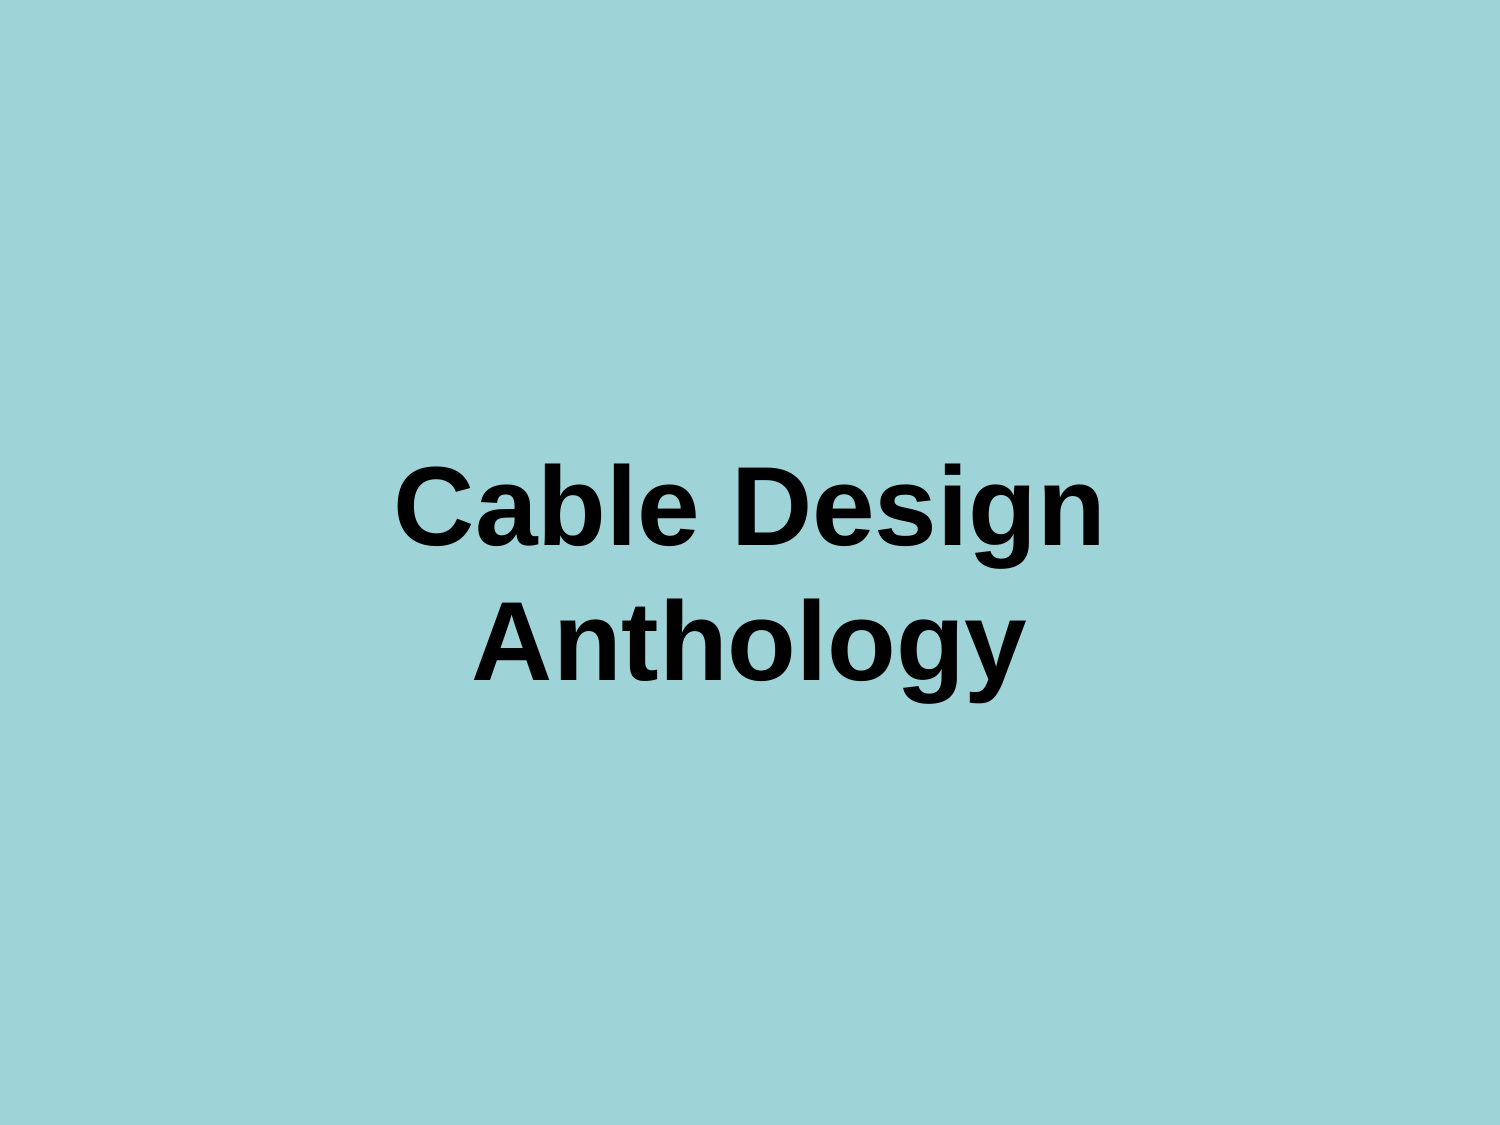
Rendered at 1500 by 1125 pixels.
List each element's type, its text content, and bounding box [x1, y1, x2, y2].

text_box Cable Design Anthology [174, 424, 1326, 711]
